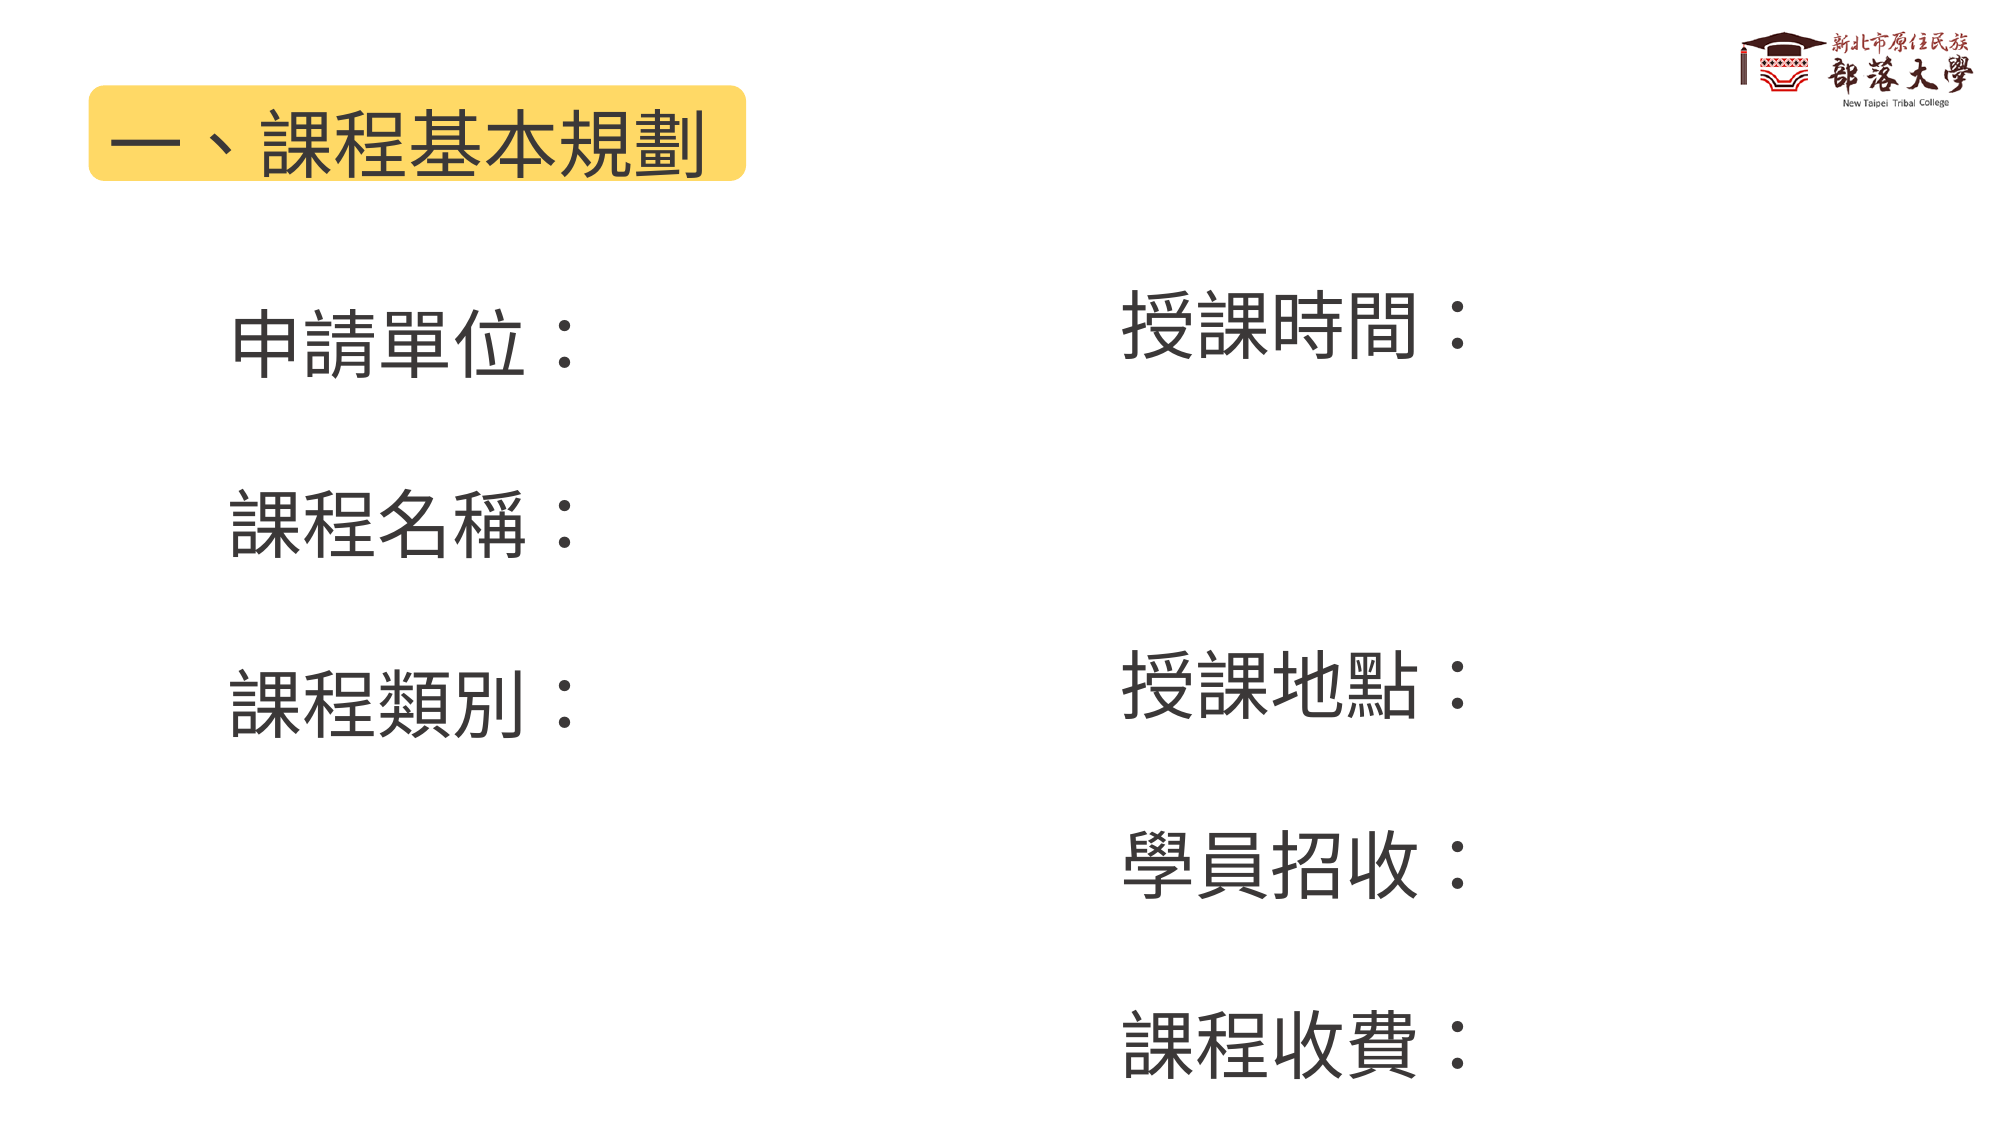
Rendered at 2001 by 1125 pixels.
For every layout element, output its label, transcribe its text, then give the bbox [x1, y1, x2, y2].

text_box 一、課程基本規劃 [88, 85, 747, 181]
text_box 授課時間： 授課地點： 學員招收： 課程收費： [1105, 180, 1716, 896]
text_box 申請單位： 課程名稱： 課程類別： [212, 200, 917, 734]
picture [1731, 29, 1983, 108]
